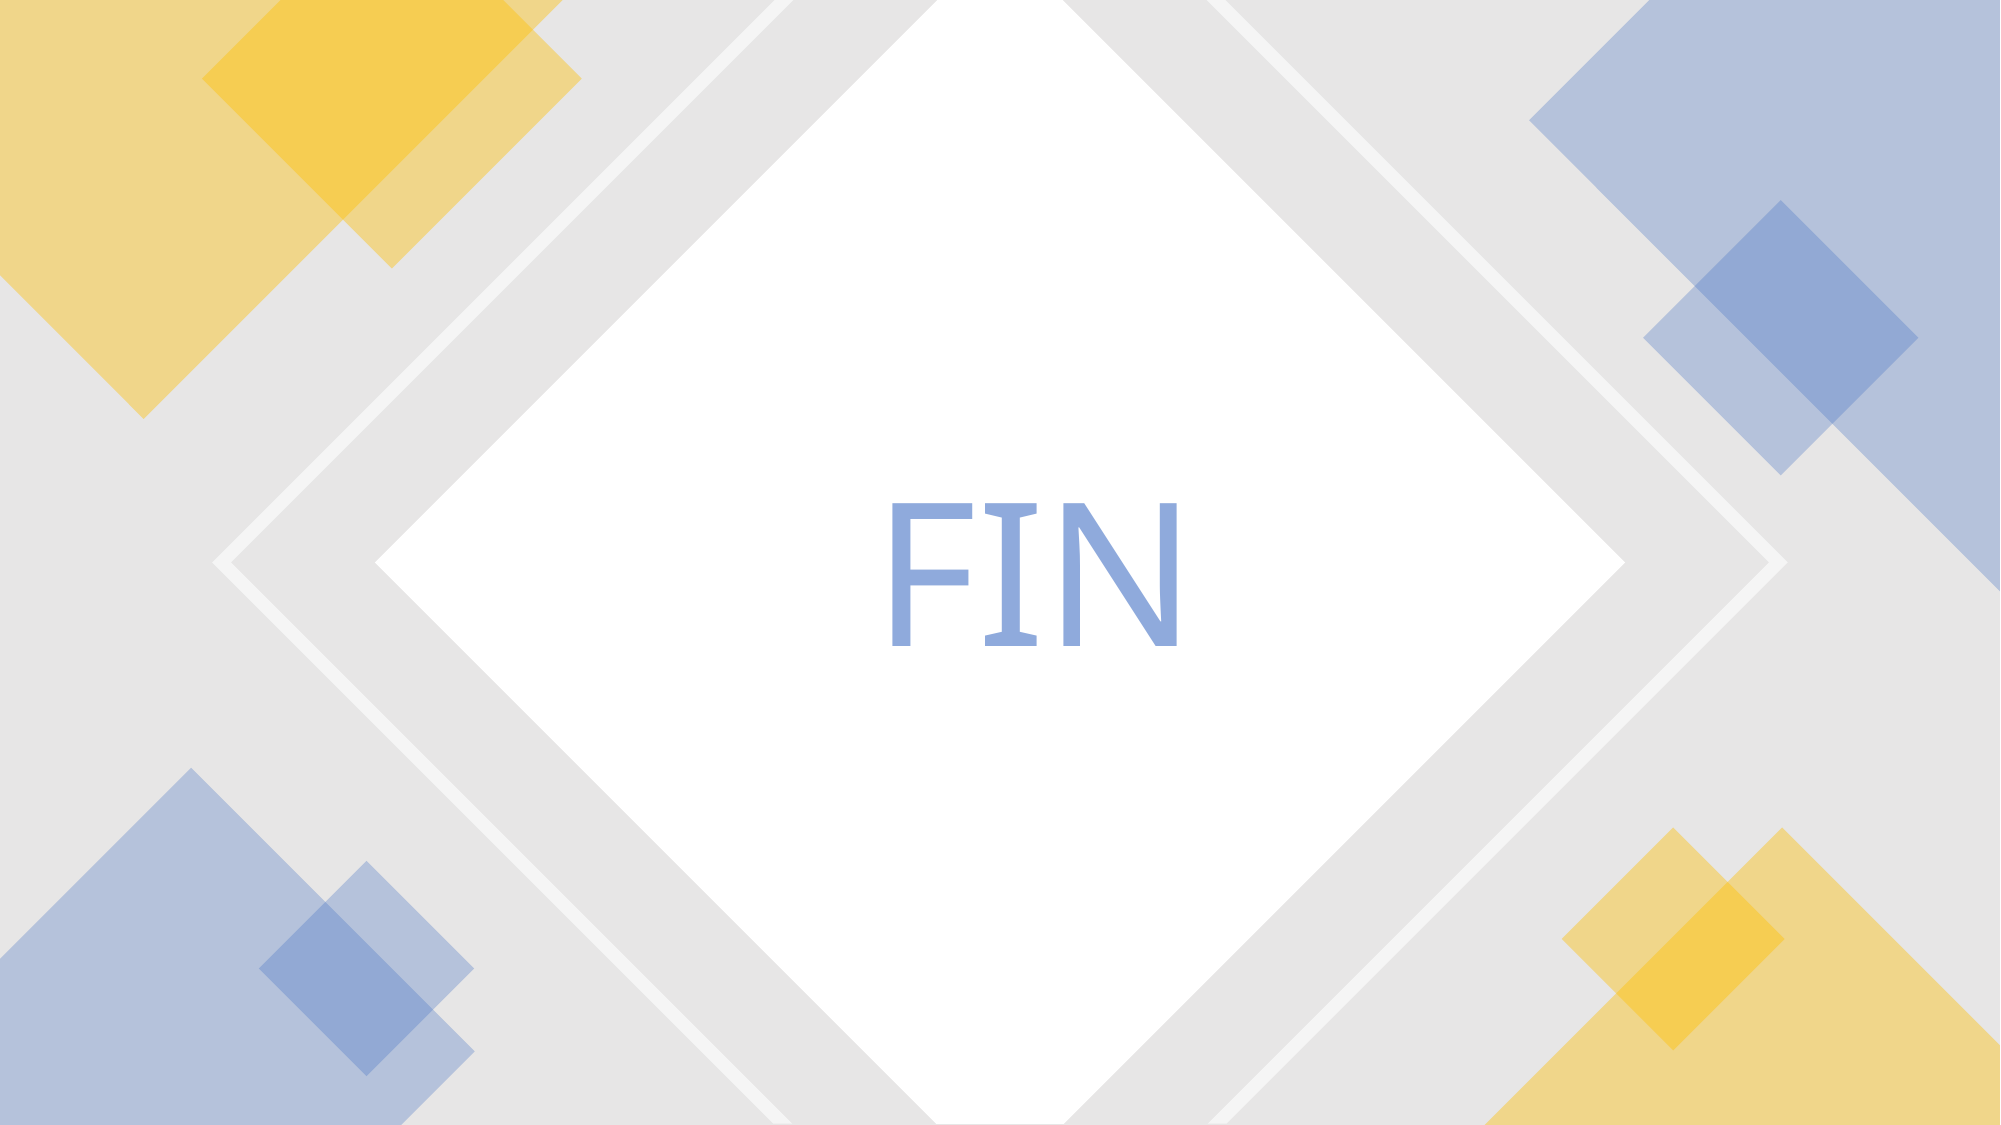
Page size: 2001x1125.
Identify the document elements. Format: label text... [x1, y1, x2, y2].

text_box [0, 0, 2000, 1125]
text_box FIN [560, 405, 1510, 758]
